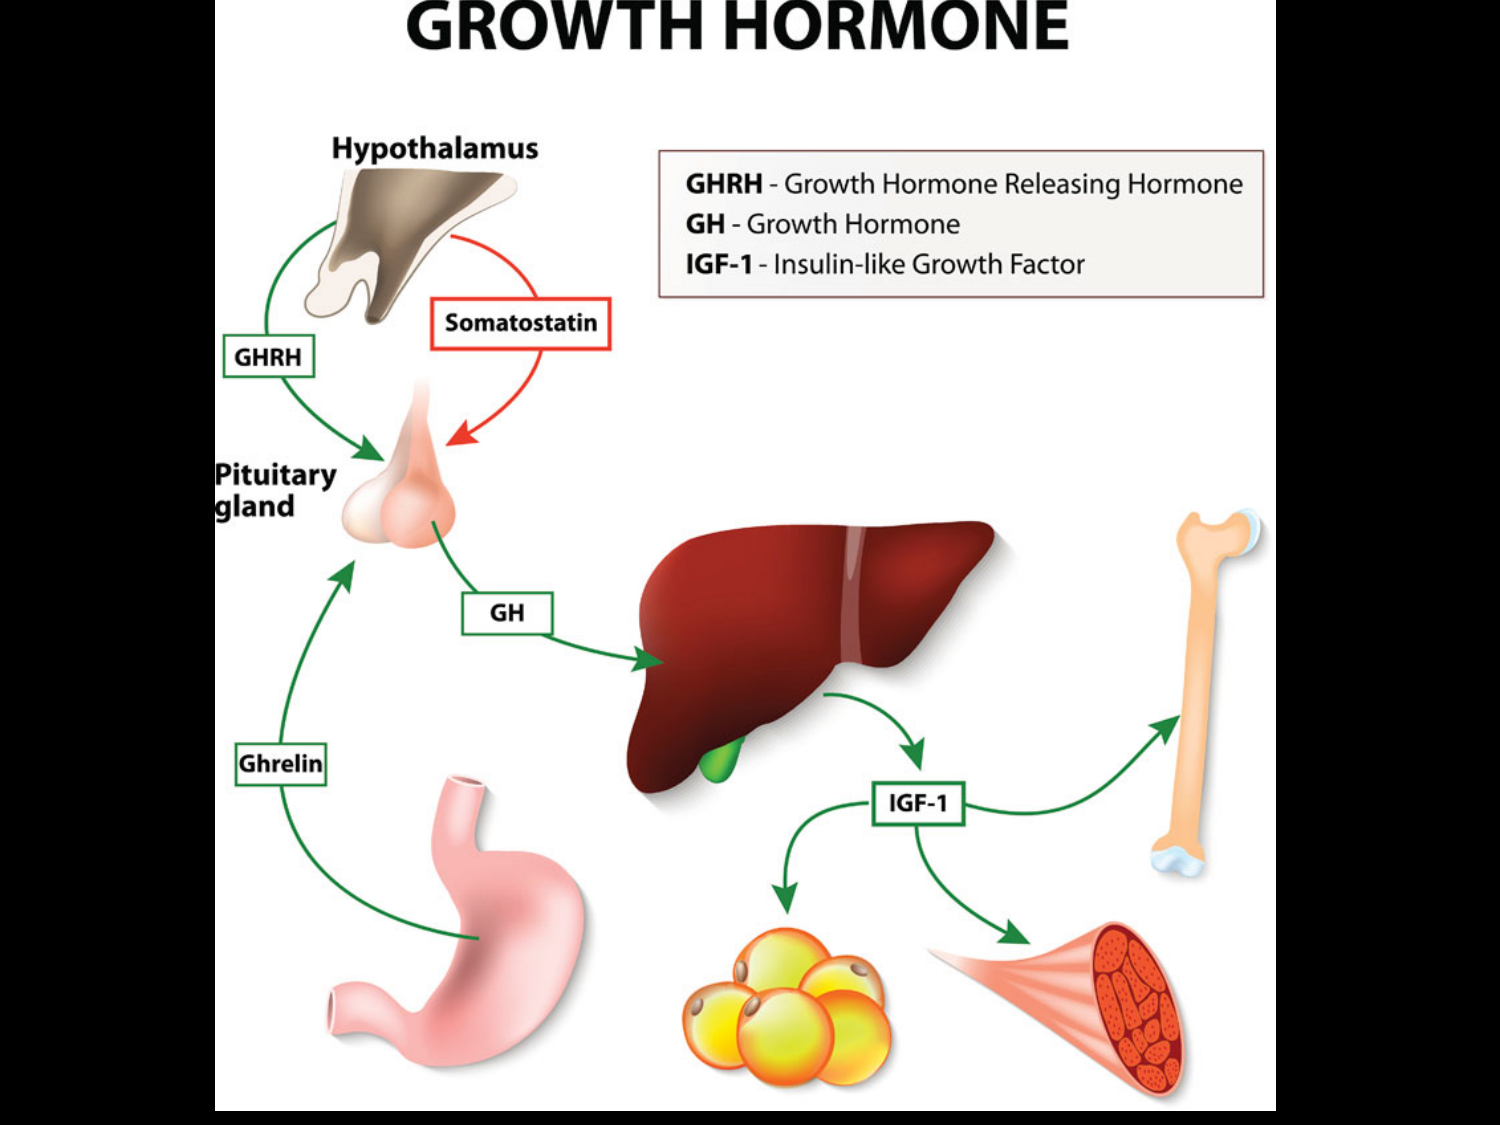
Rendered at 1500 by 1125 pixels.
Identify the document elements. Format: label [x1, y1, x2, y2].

picture [215, 0, 1276, 1111]
